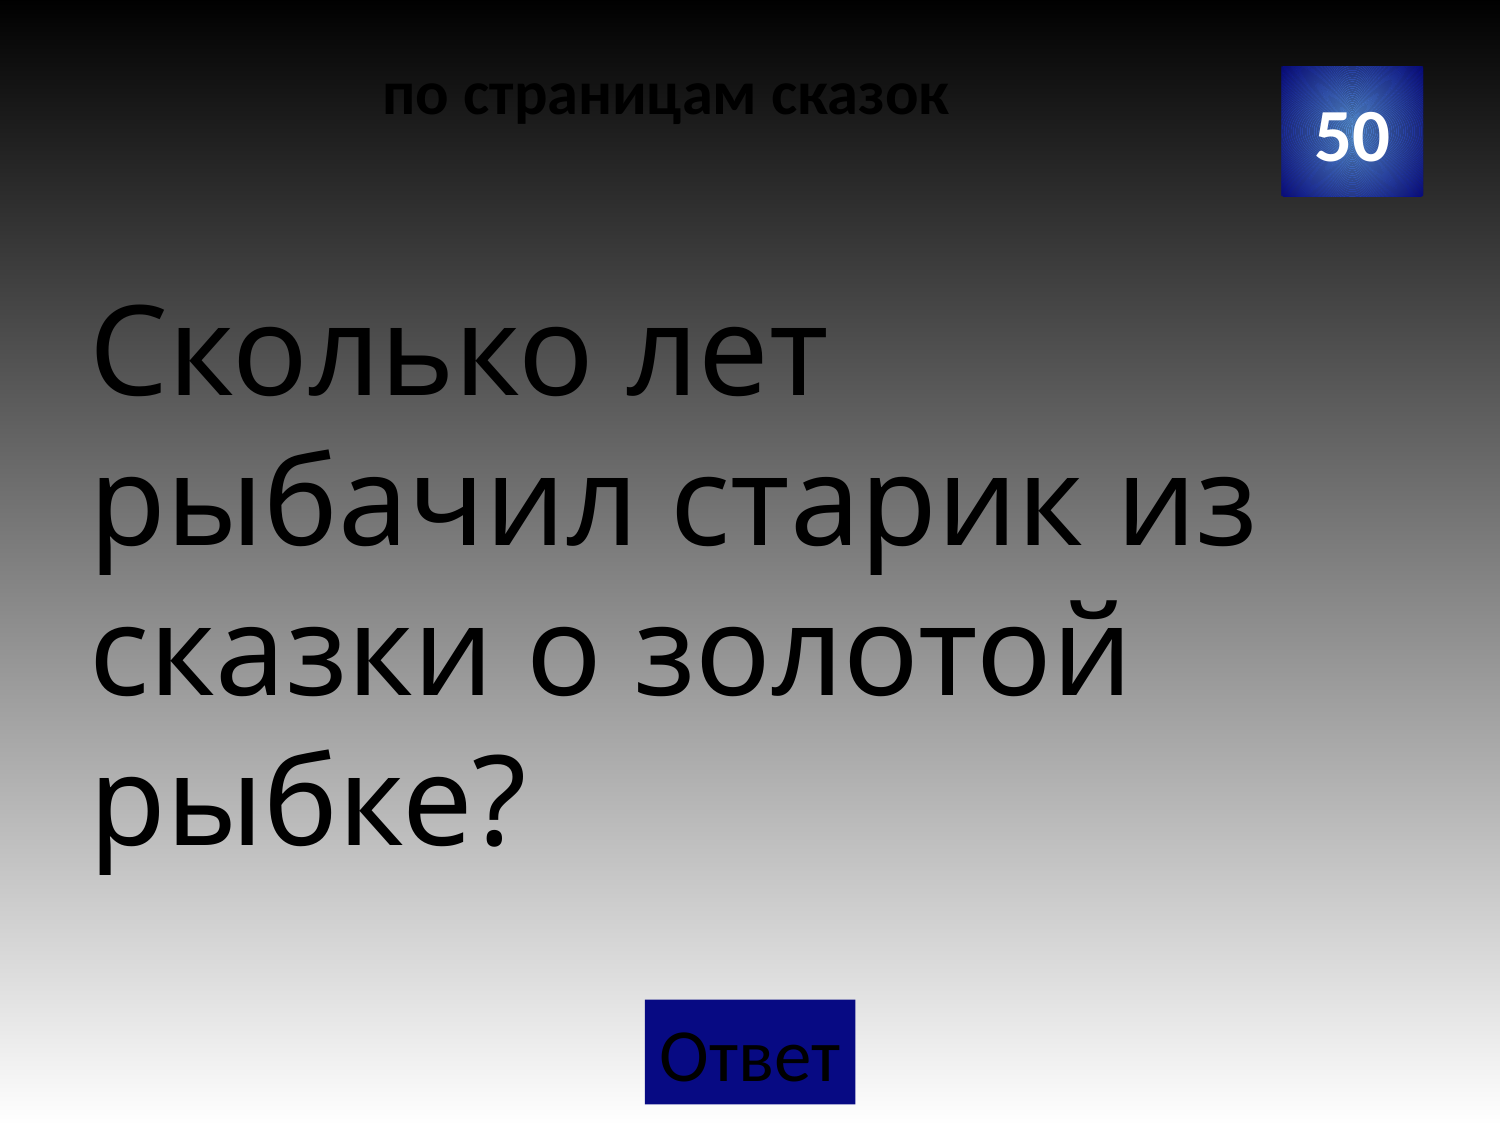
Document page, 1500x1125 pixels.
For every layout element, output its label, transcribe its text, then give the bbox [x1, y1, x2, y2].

title по страницам сказок [75, 45, 1258, 173]
list Сколько лет рыбачил старик из сказки о золотой рыбке? [75, 262, 1425, 1000]
text_box 50 [1281, 66, 1424, 197]
